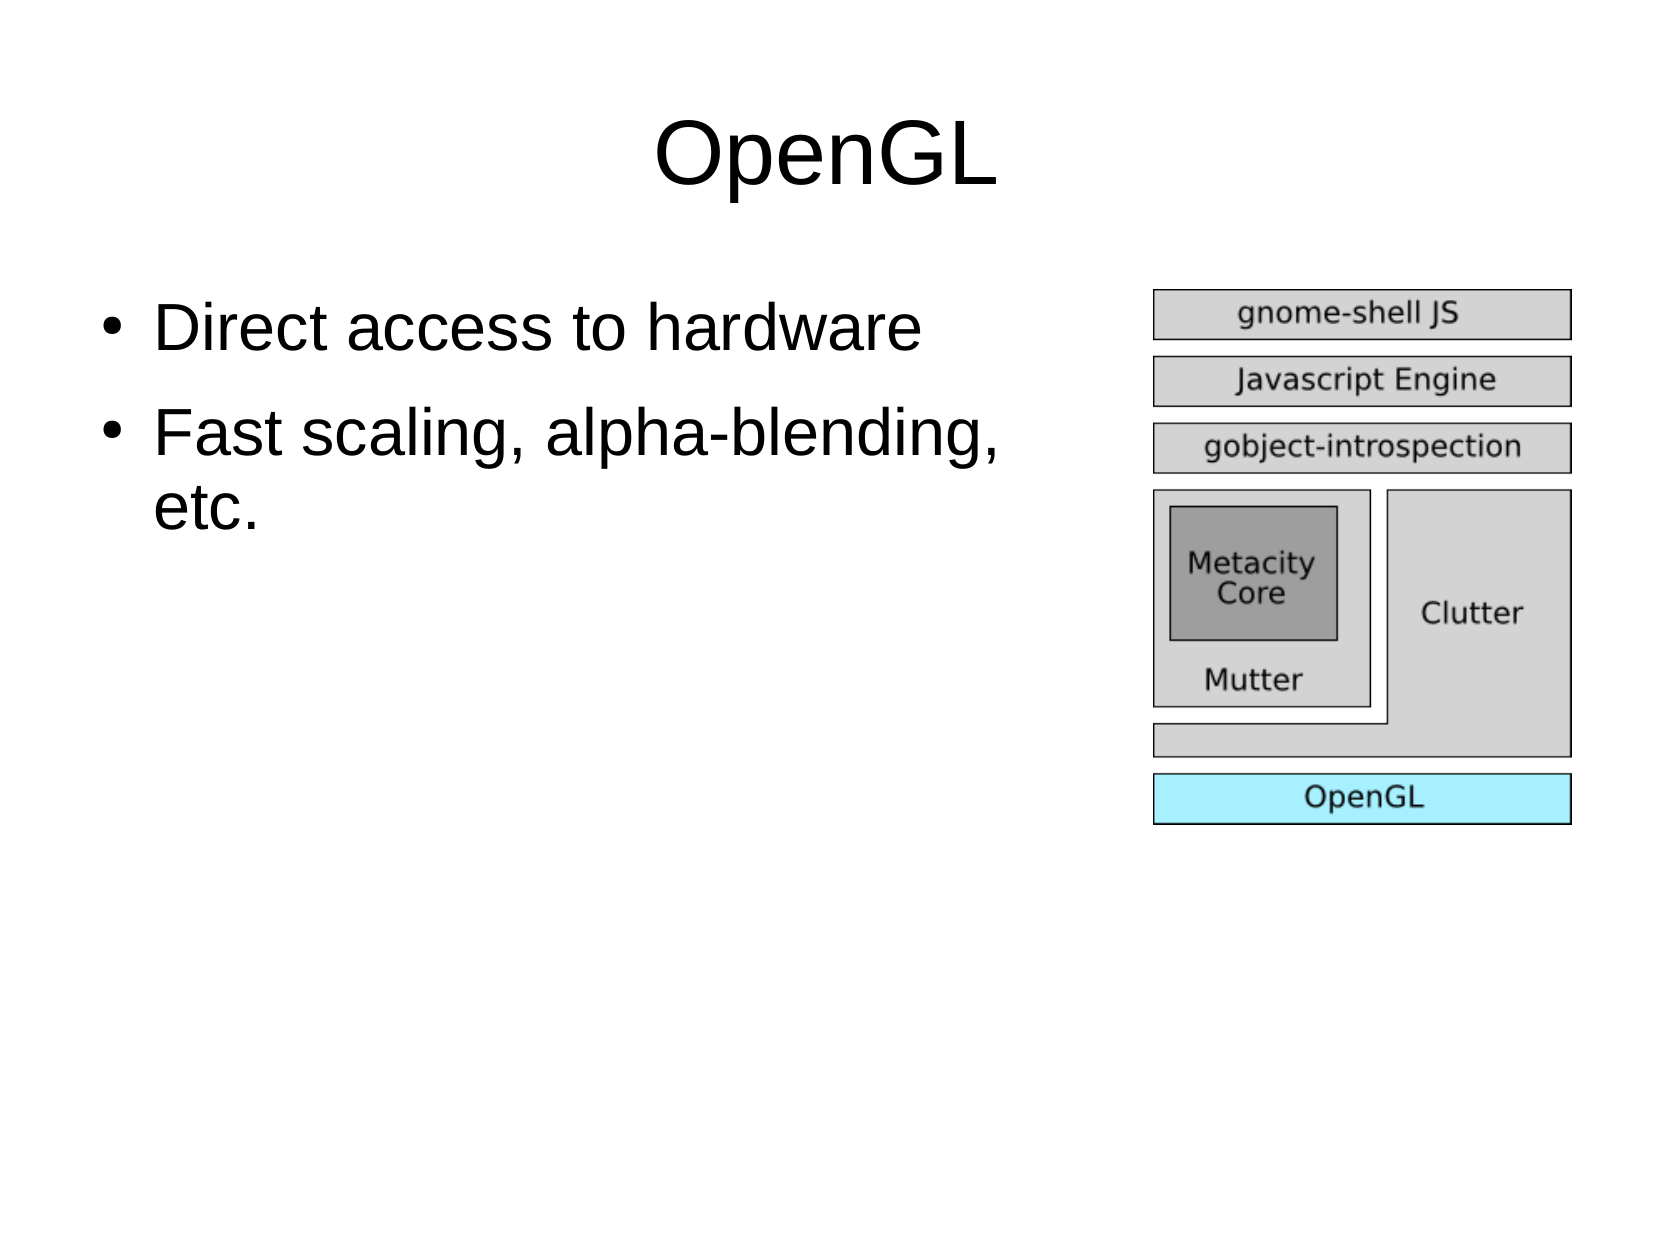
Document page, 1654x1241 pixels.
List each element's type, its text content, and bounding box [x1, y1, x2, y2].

title OpenGL [82, 49, 1571, 257]
list Direct access to hardware Fast scaling, alpha-blending, etc. [82, 290, 1048, 1109]
picture [1153, 289, 1572, 825]
